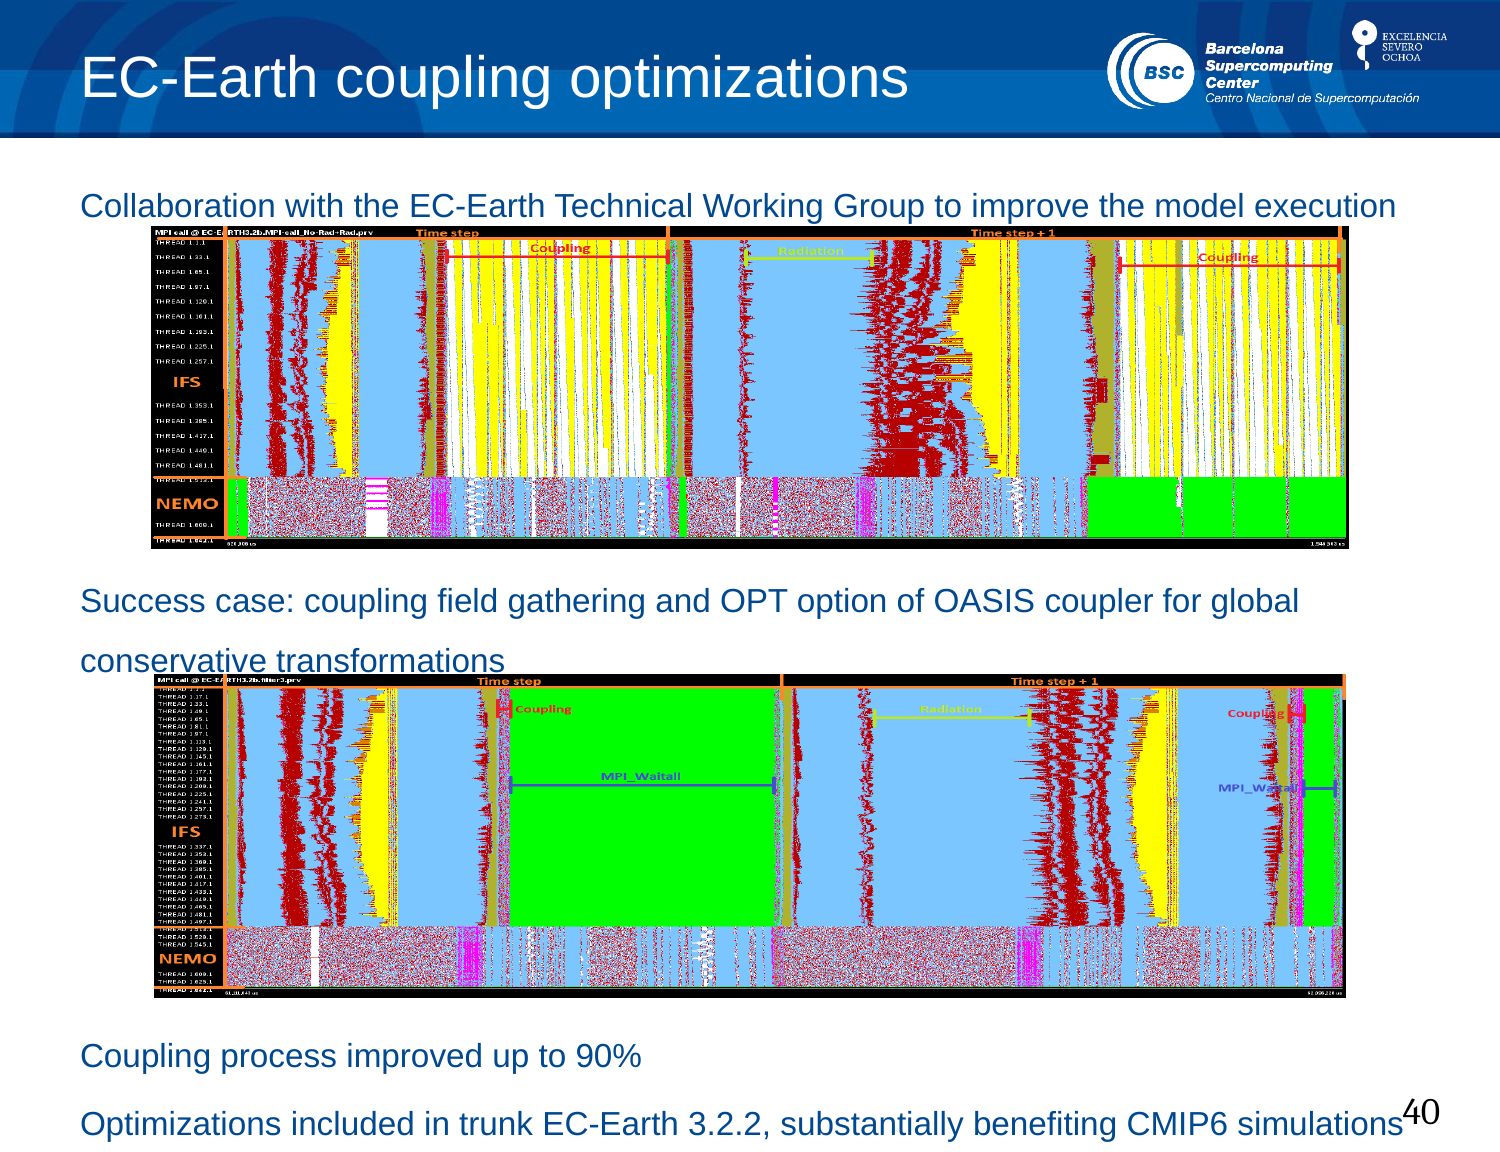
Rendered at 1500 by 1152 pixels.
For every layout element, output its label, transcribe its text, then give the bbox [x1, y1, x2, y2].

list Collaboration with the EC-Earth Technical Working Group to improve the model execution Success case: coupling field gathering and OPT option of OASIS coupler for global conservative transformations Coupling process improved up to 90% Optimizations included in trunk EC-Earth 3.2.2, substantially benefiting CMIP6 simulations [64, 149, 1460, 1055]
picture [0, 0, 1500, 138]
title EC-Earth coupling optimizations [65, 23, 1081, 138]
picture [154, 674, 1346, 998]
picture [151, 226, 1349, 549]
